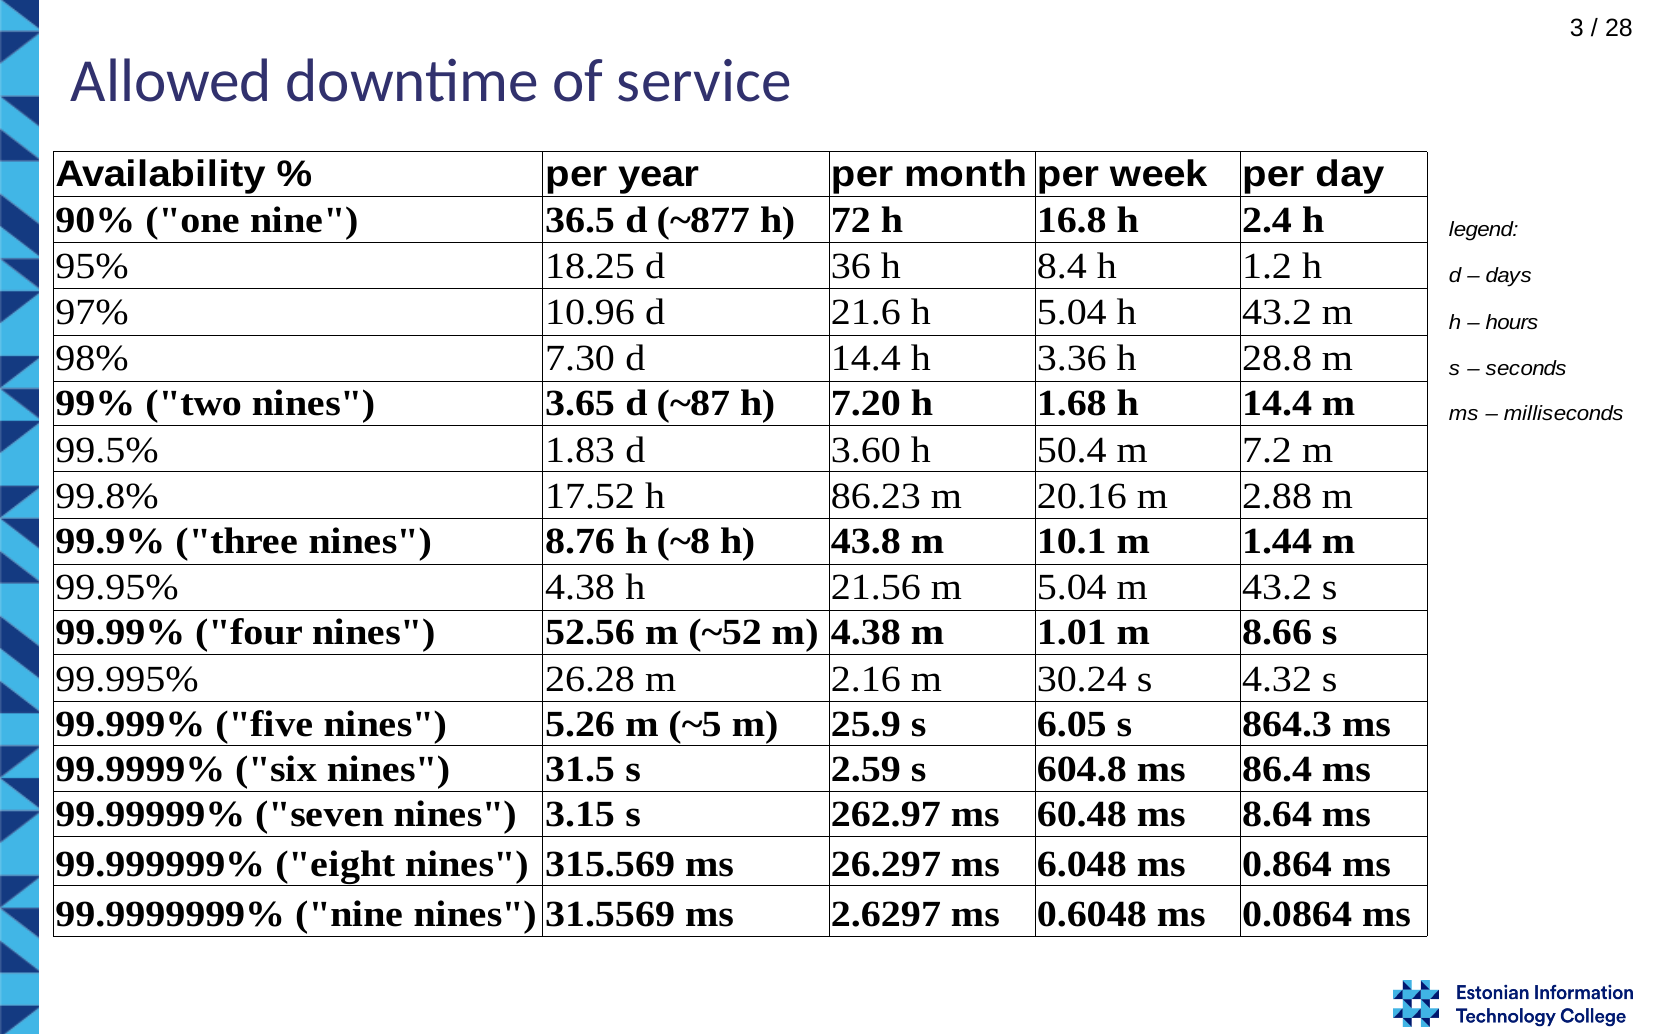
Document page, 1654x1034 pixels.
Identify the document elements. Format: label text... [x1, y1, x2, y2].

chart [53, 151, 1636, 939]
title Allowed downtime of service [70, 41, 1630, 130]
picture [1393, 980, 1633, 1027]
